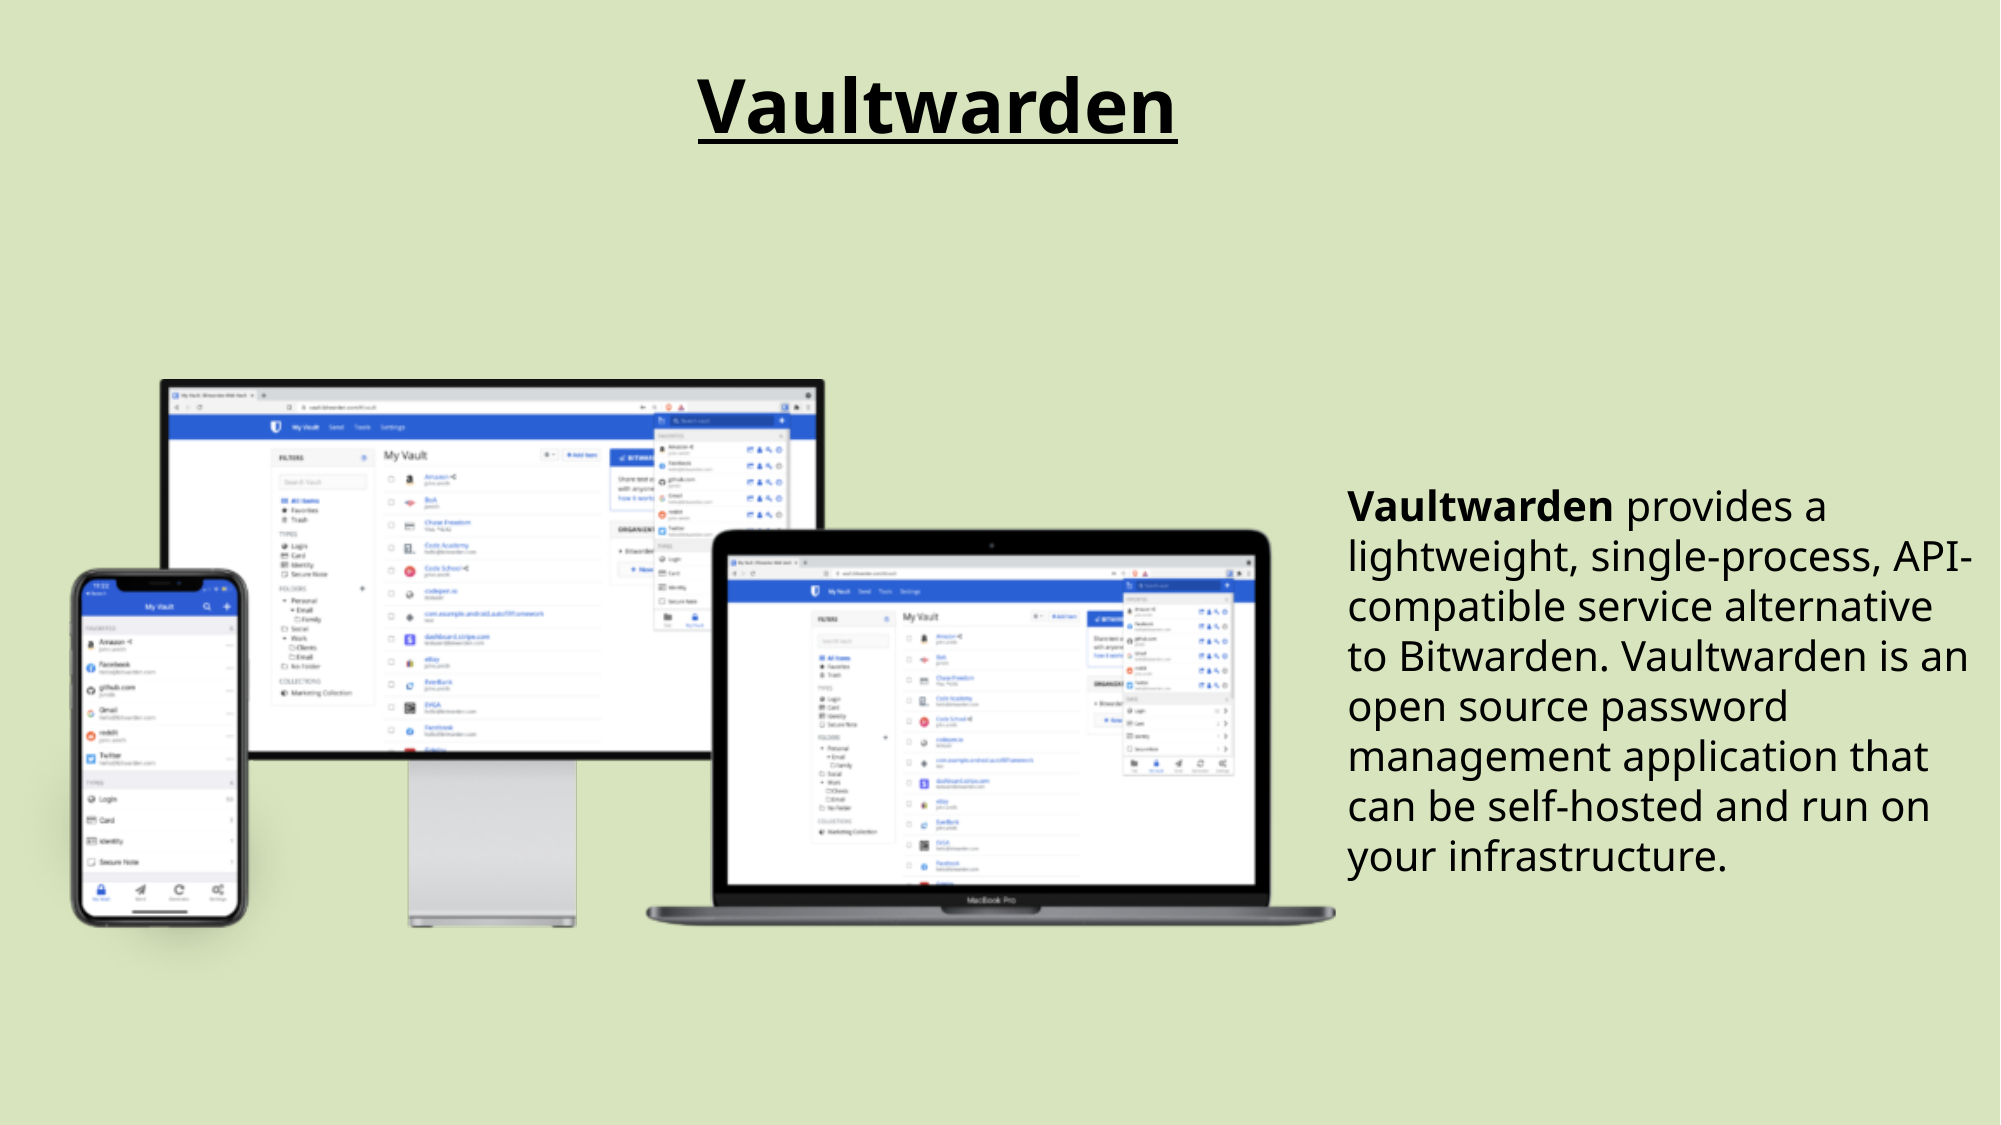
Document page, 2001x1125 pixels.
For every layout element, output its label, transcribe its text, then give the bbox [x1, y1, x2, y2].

text_box Vaultwarden provides a lightweight, single-process, API-compatible service alternative to Bitwarden. Vaultwarden is an open source password management application that can be self-hosted and run on your infrastructure. [1332, 472, 1994, 888]
text_box Vaultwarden [232, 0, 1644, 207]
picture [2, 379, 1336, 1006]
